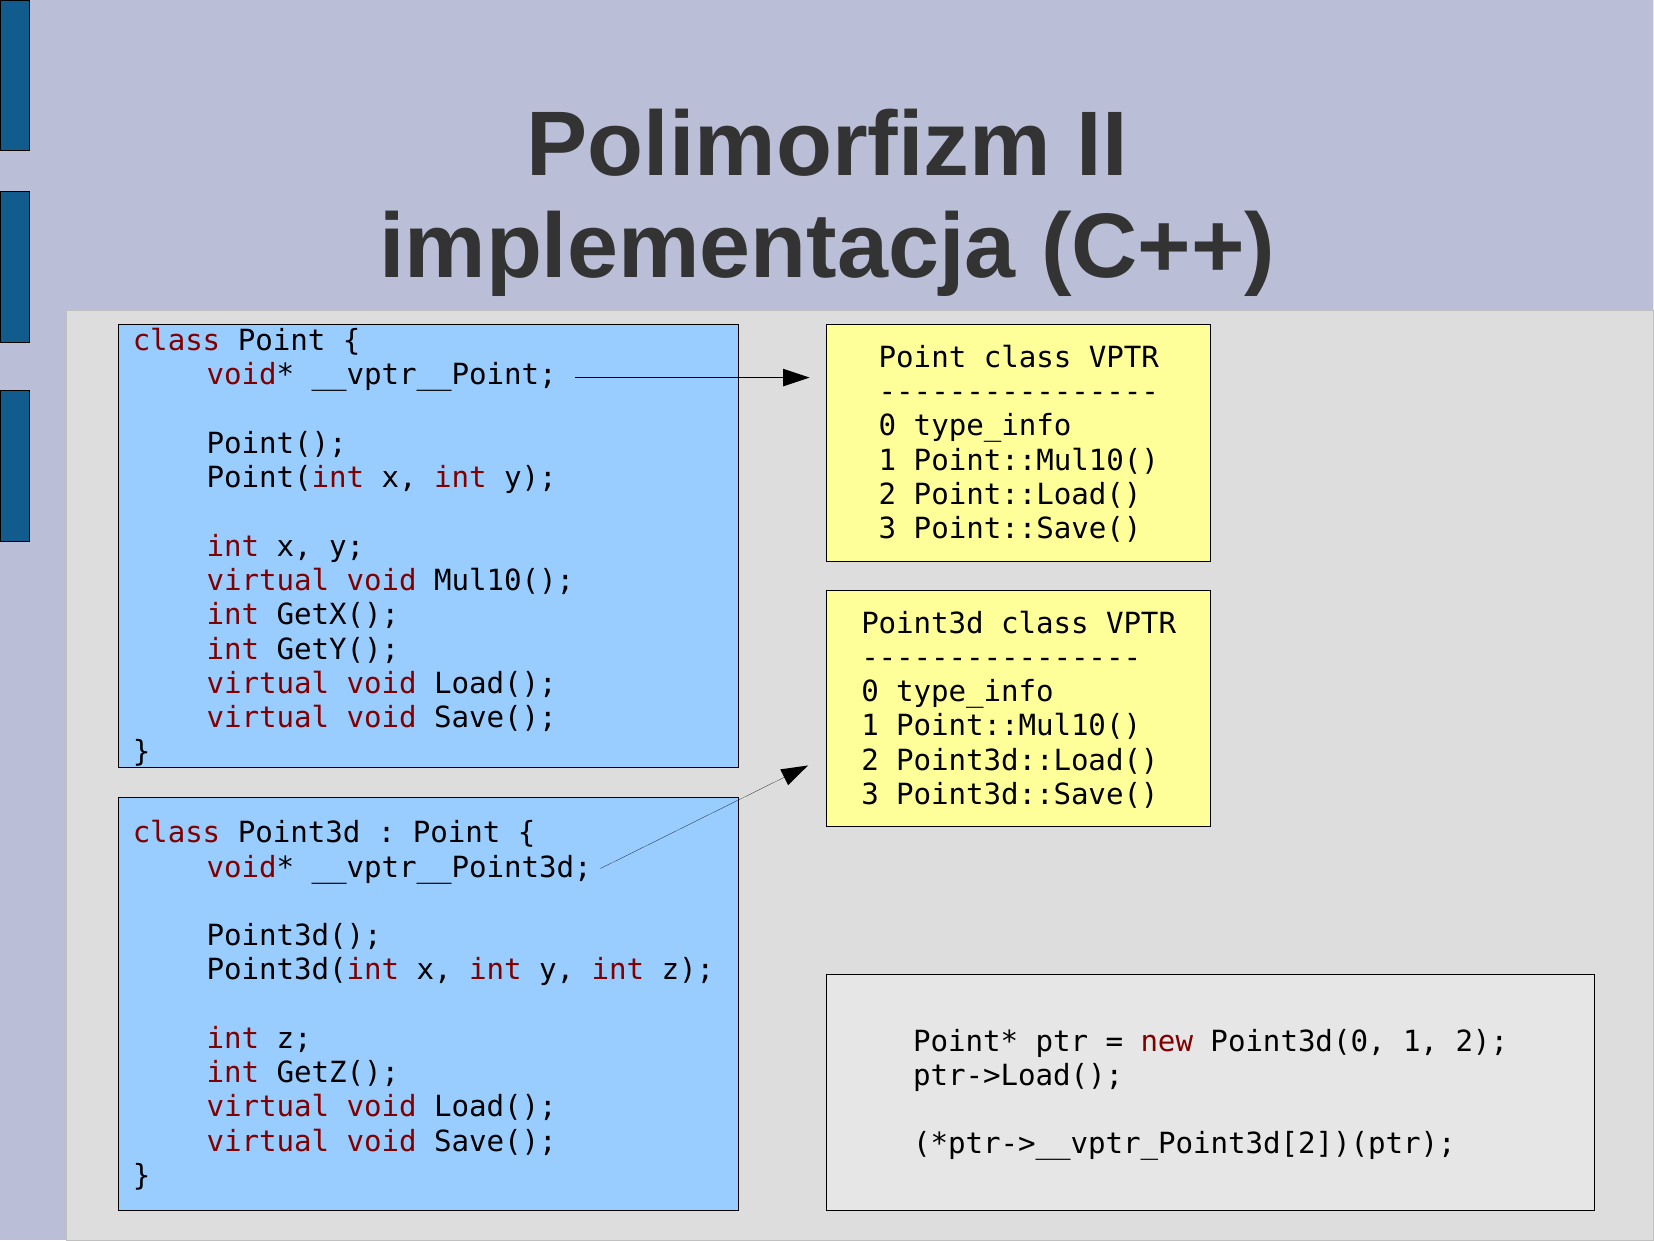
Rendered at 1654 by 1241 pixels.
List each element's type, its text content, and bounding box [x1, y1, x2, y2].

text_box Point3d class VPTR ---------------- 0 type_info 1 Point::Mul10() 2 Point3d::Load() 3 Point3d::Save() [826, 590, 1211, 827]
text_box class Point3d : Point { void* __vptr__Point3d; Point3d(); Point3d(int x, int y, int z); int z; int GetZ(); virtual void Load(); virtual void Save(); } [118, 797, 739, 1211]
title Polimorfizm II implementacja (C++) [121, 92, 1534, 298]
text_box Point* ptr = new Point3d(0, 1, 2); ptr->Load(); (*ptr->__vptr_Point3d[2])(ptr); [826, 974, 1595, 1211]
text_box Point class VPTR ---------------- 0 type_info 1 Point::Mul10() 2 Point::Load() 3 Point::Save() [826, 324, 1211, 562]
text_box class Point { void* __vptr__Point; Point(); Point(int x, int y); int x, y; virtual void Mul10(); int GetX(); int GetY(); virtual void Load(); virtual void Save(); } [118, 324, 739, 768]
